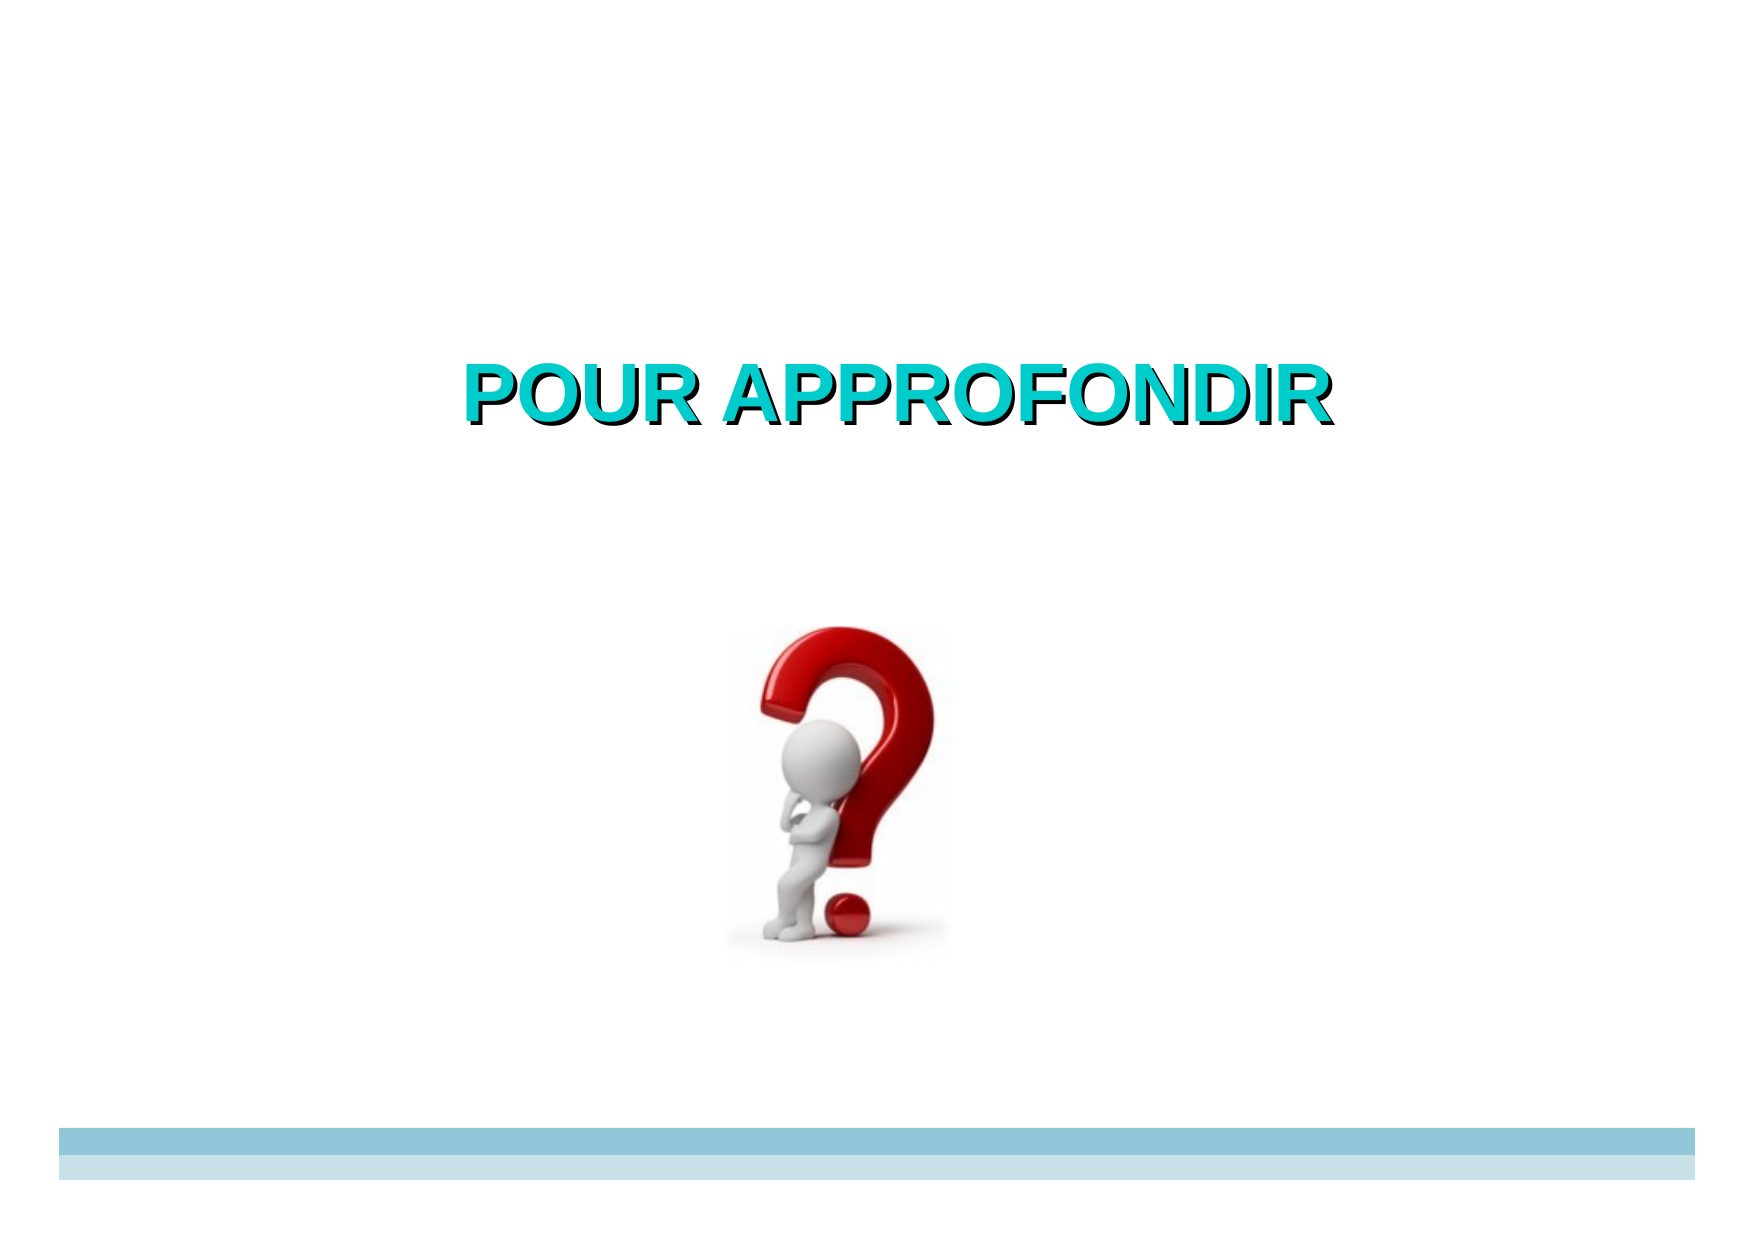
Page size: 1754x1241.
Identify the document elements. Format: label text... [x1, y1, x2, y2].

picture [723, 626, 951, 963]
title POUR APPROFONDIR [161, 298, 1634, 487]
